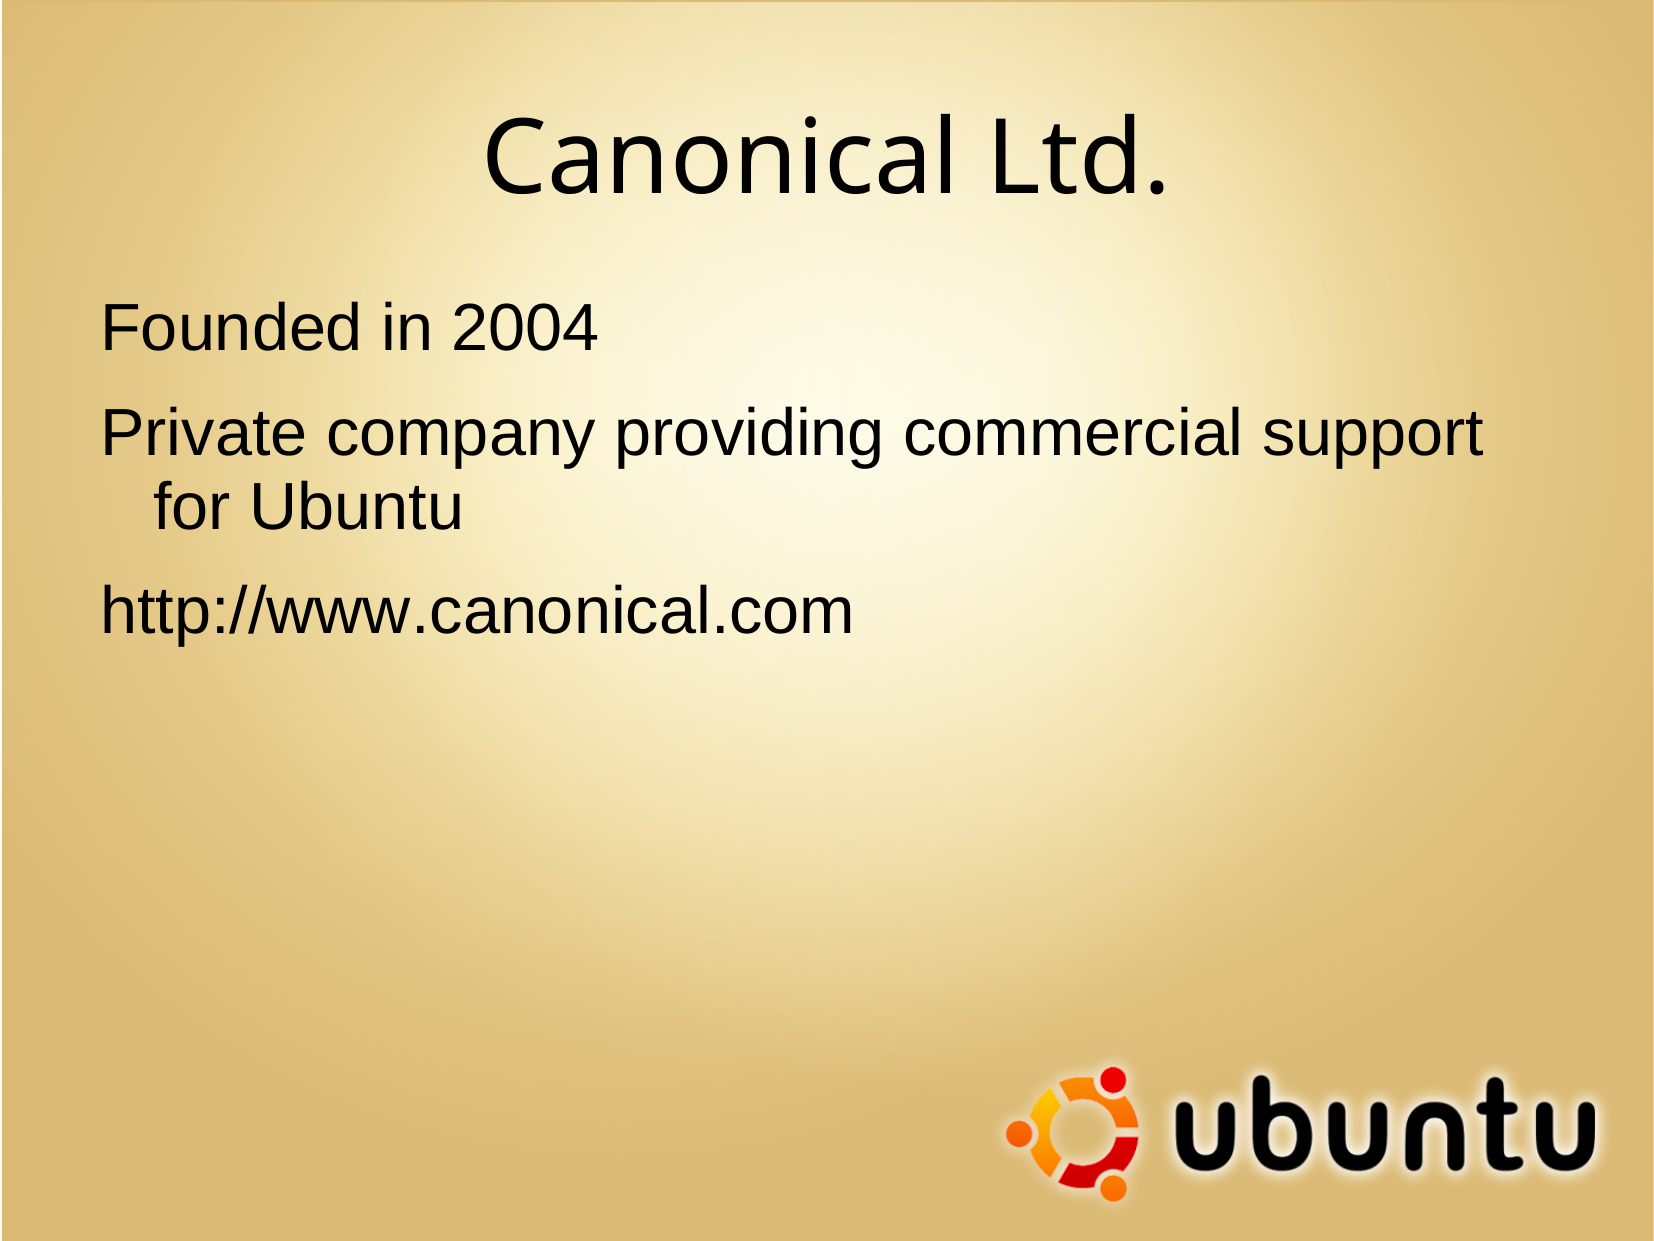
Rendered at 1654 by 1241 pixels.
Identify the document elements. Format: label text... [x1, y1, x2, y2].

title Canonical Ltd. [82, 49, 1571, 257]
list Founded in 2004 Private company providing commercial support for Ubuntu http://www.canonical.com [82, 290, 1571, 1094]
picture [2, 0, 1654, 1241]
